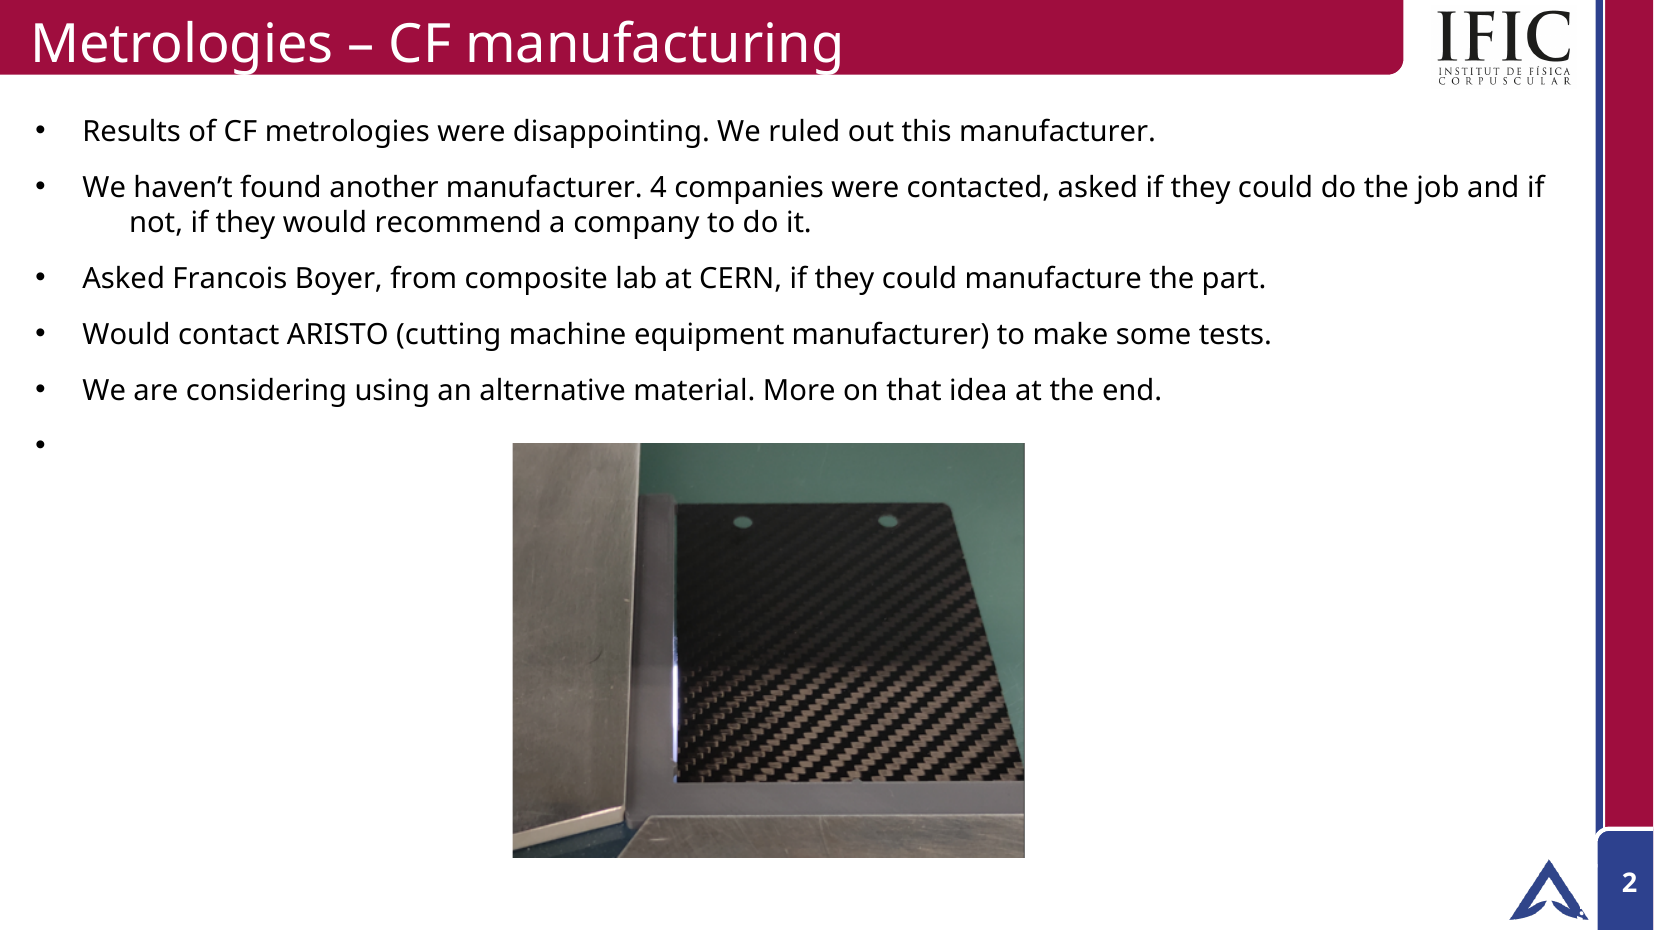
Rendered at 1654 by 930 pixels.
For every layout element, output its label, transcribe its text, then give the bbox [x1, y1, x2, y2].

text_box Results of CF metrologies were disappointing. We ruled out this manufacturer. We haven’t found another manufacturer. 4 companies were contacted, asked if they could do the job and if not, if they would recommend a company to do it. Asked Francois Boyer, from composite lab at CERN, if they could manufacture the part. Would contact ARISTO (cutting machine equipment manufacturer) to make some tests. We are considering using an alternative material. More on that idea at the end. [35, 112, 1563, 465]
picture [512, 443, 1025, 858]
title Metrologies – CF manufacturing [29, 7, 1359, 74]
